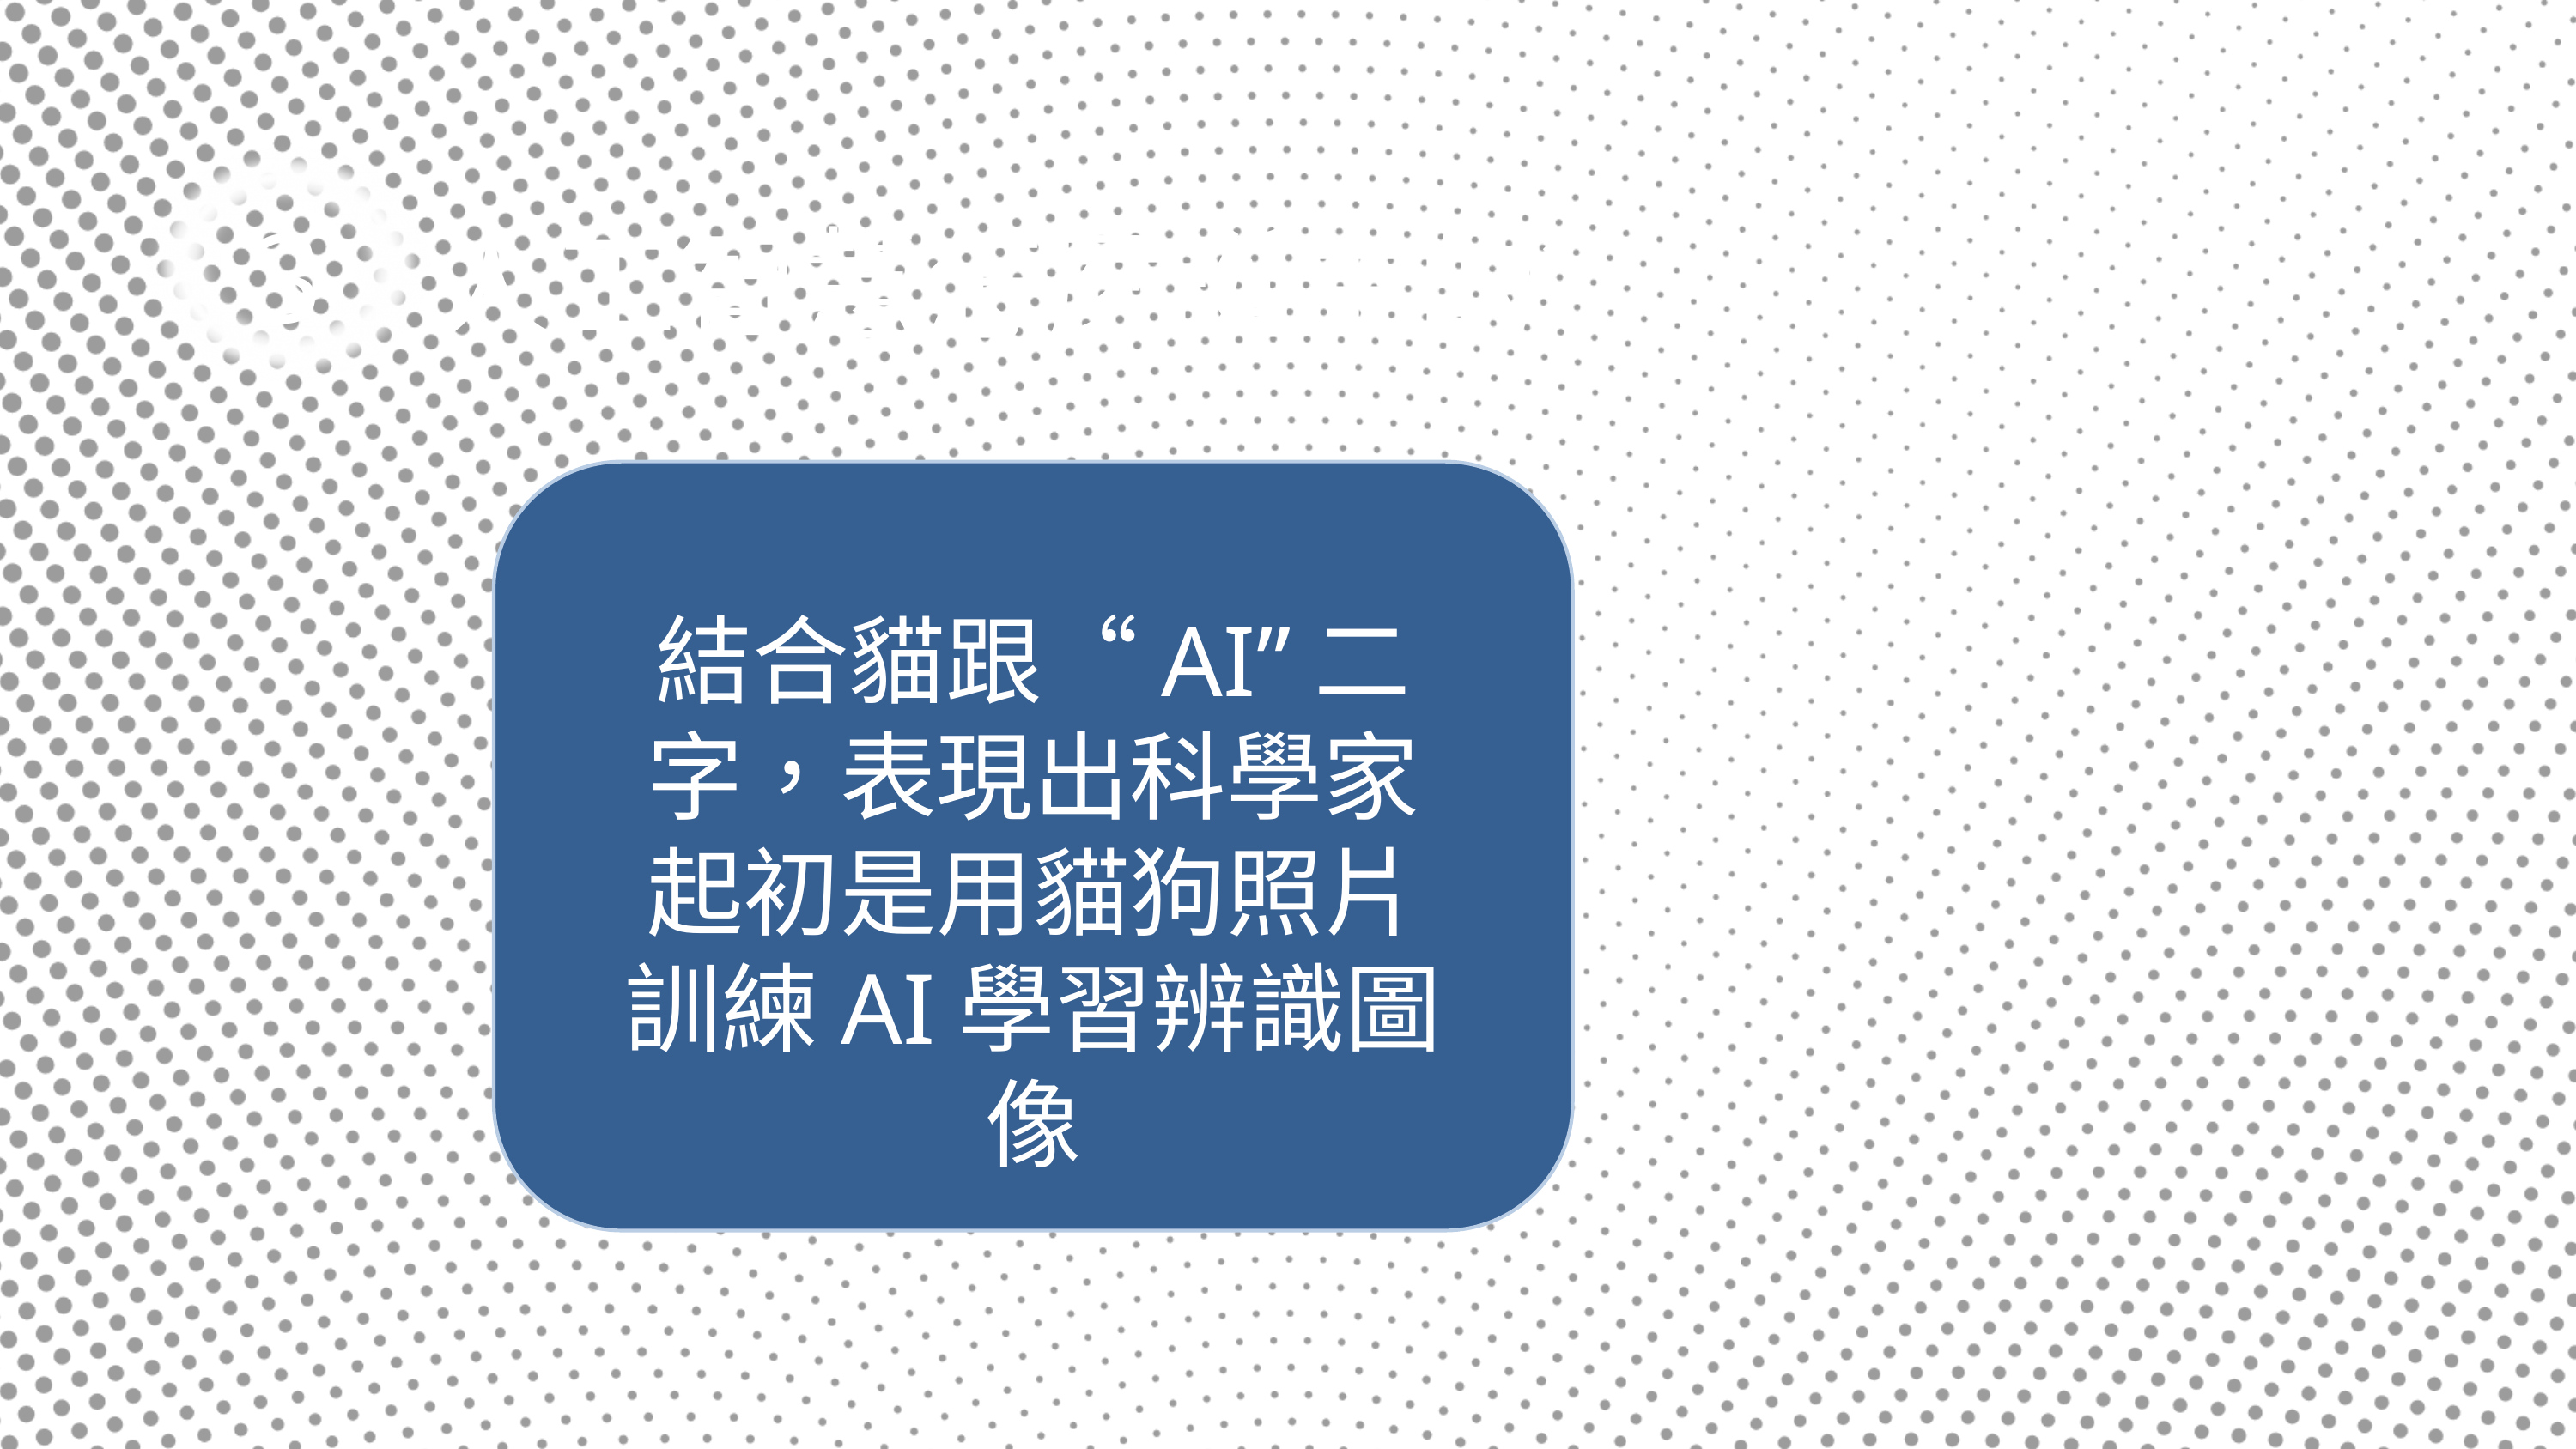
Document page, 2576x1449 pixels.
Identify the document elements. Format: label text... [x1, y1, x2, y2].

text_box 人工智慧怎麼誕生的？ [430, 182, 2544, 350]
text_box [0, 0, 2576, 1449]
text_box 結合貓跟“AI”二字，表現出科學家起初是用貓狗照片訓練AI學習辨識圖像 [598, 593, 1469, 1076]
text_box 3 [234, 174, 341, 337]
